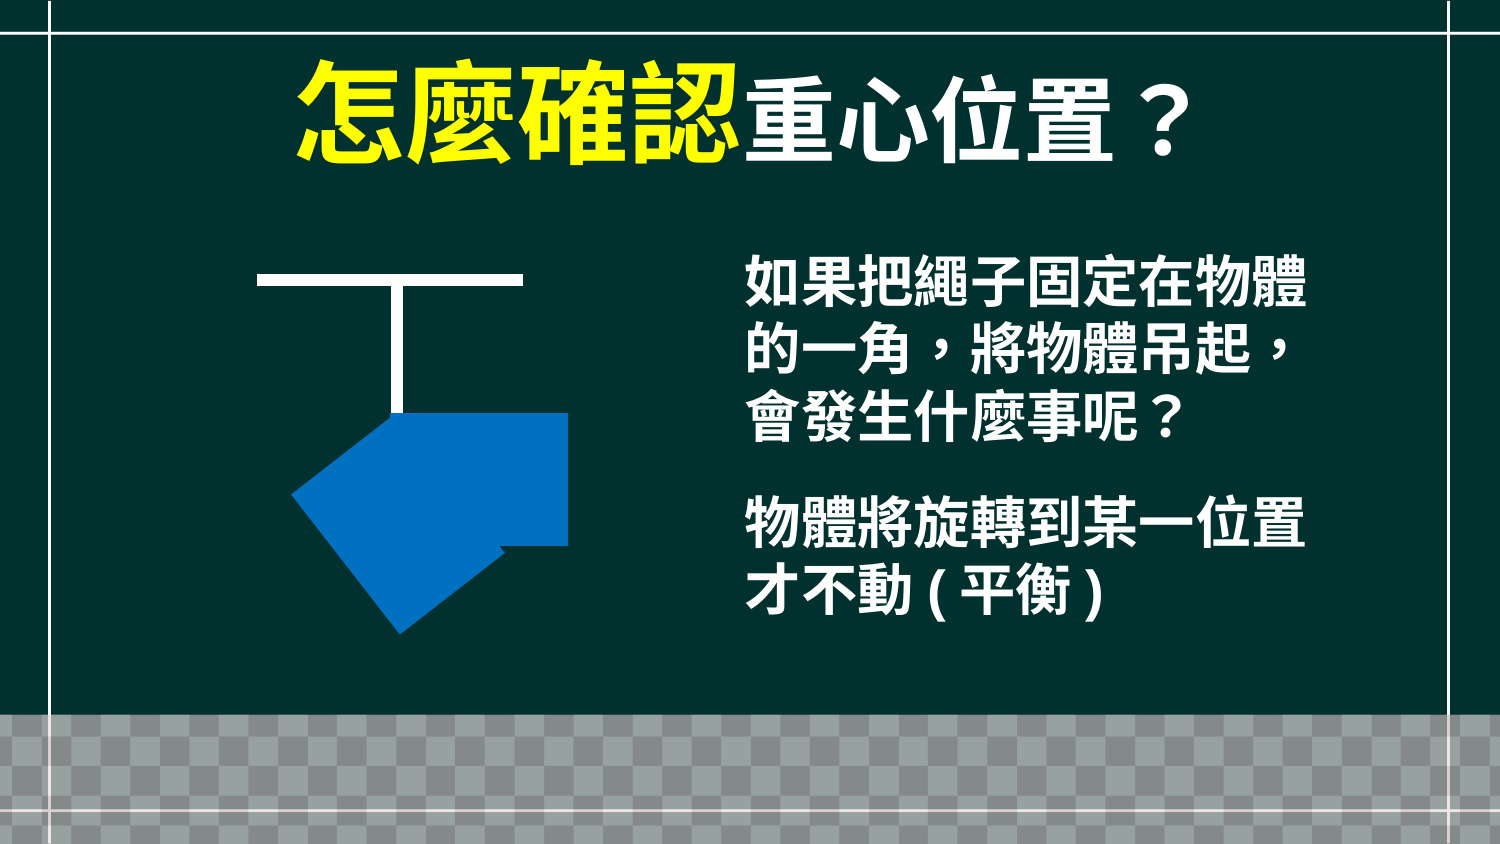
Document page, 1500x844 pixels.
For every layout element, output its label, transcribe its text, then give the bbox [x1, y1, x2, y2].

text_box 怎麼確認重心位置？ [106, 35, 1397, 185]
text_box [291, 412, 568, 635]
text_box 物體將旋轉到某一位置才不動(平衡) [730, 479, 1327, 630]
text_box 如果把繩子固定在物體的一角，將物體吊起，會發生什麼事呢？ [730, 239, 1327, 456]
